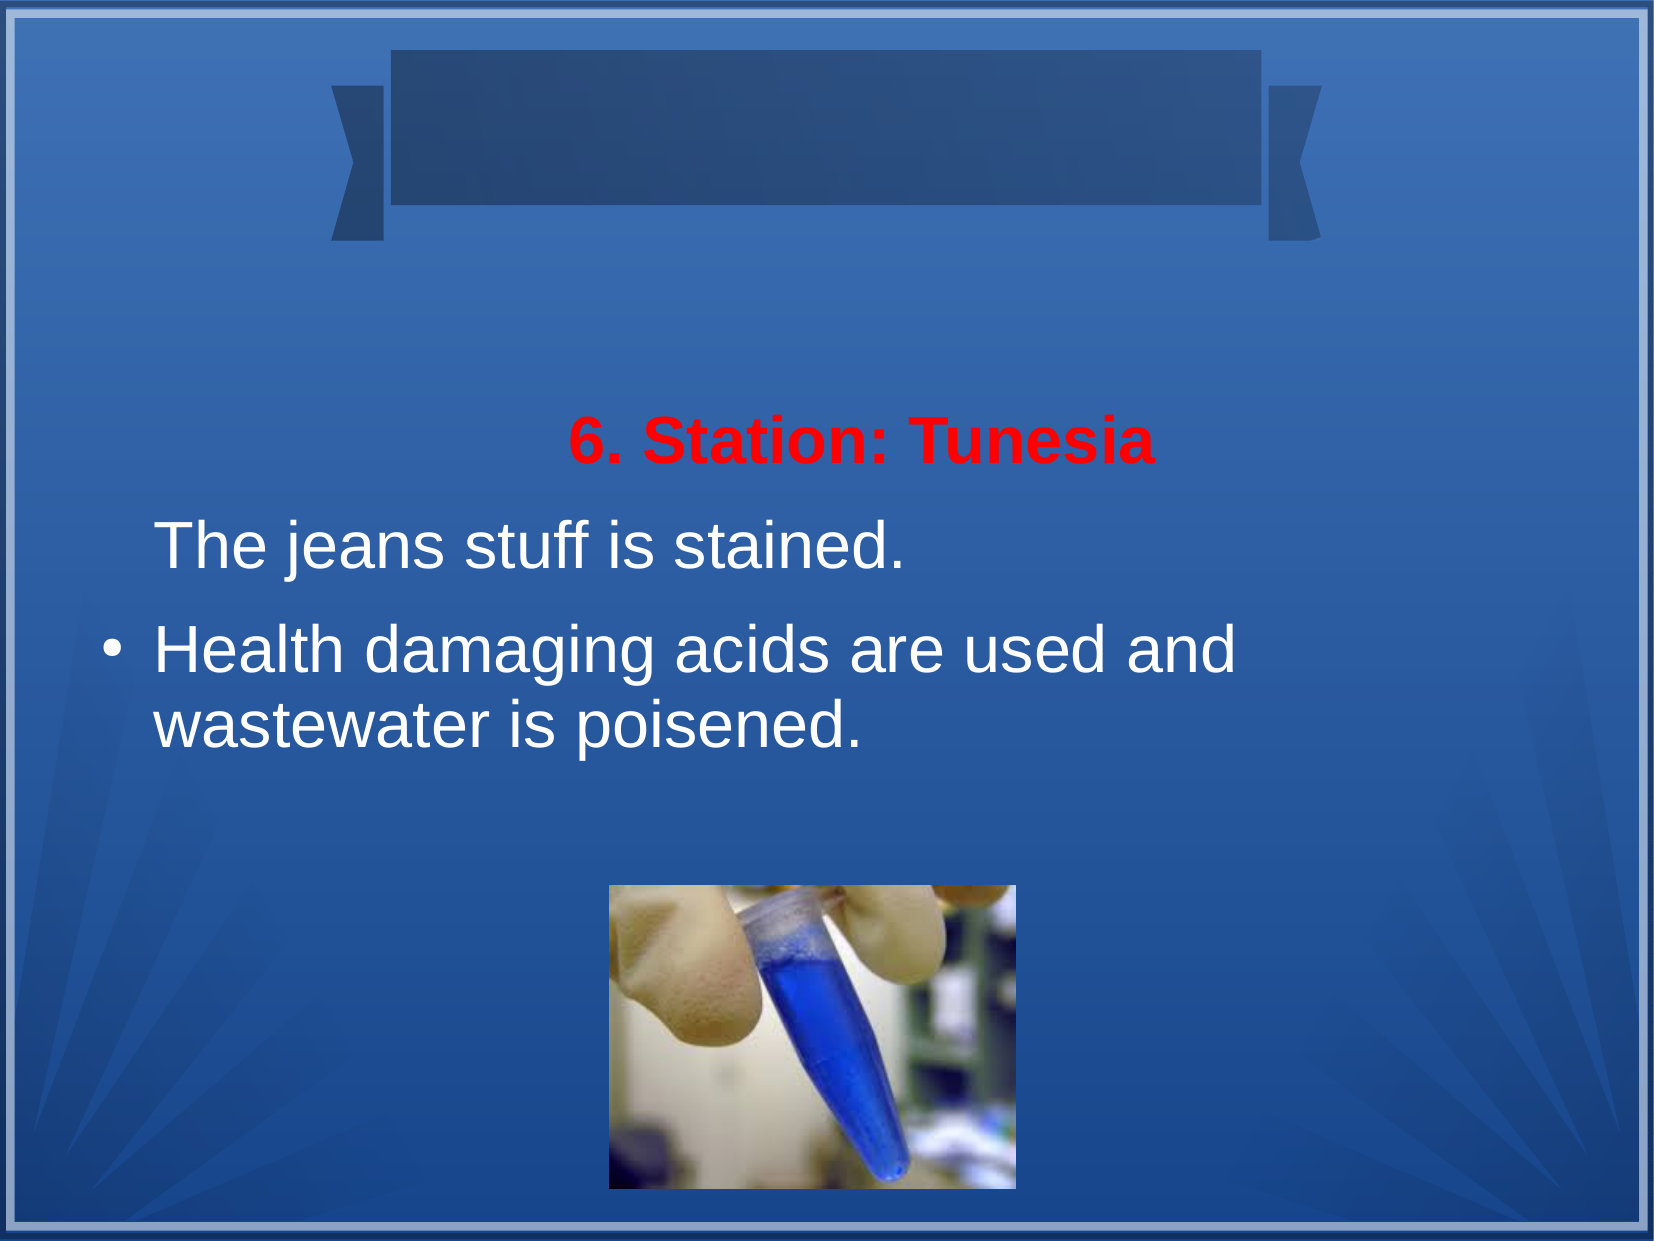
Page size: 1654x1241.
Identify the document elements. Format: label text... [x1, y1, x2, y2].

picture [609, 885, 1016, 1189]
list 6. Station: Tunesia The jeans stuff is stained. Health damaging acids are used and wastewater is poisened. [82, 299, 1571, 1241]
